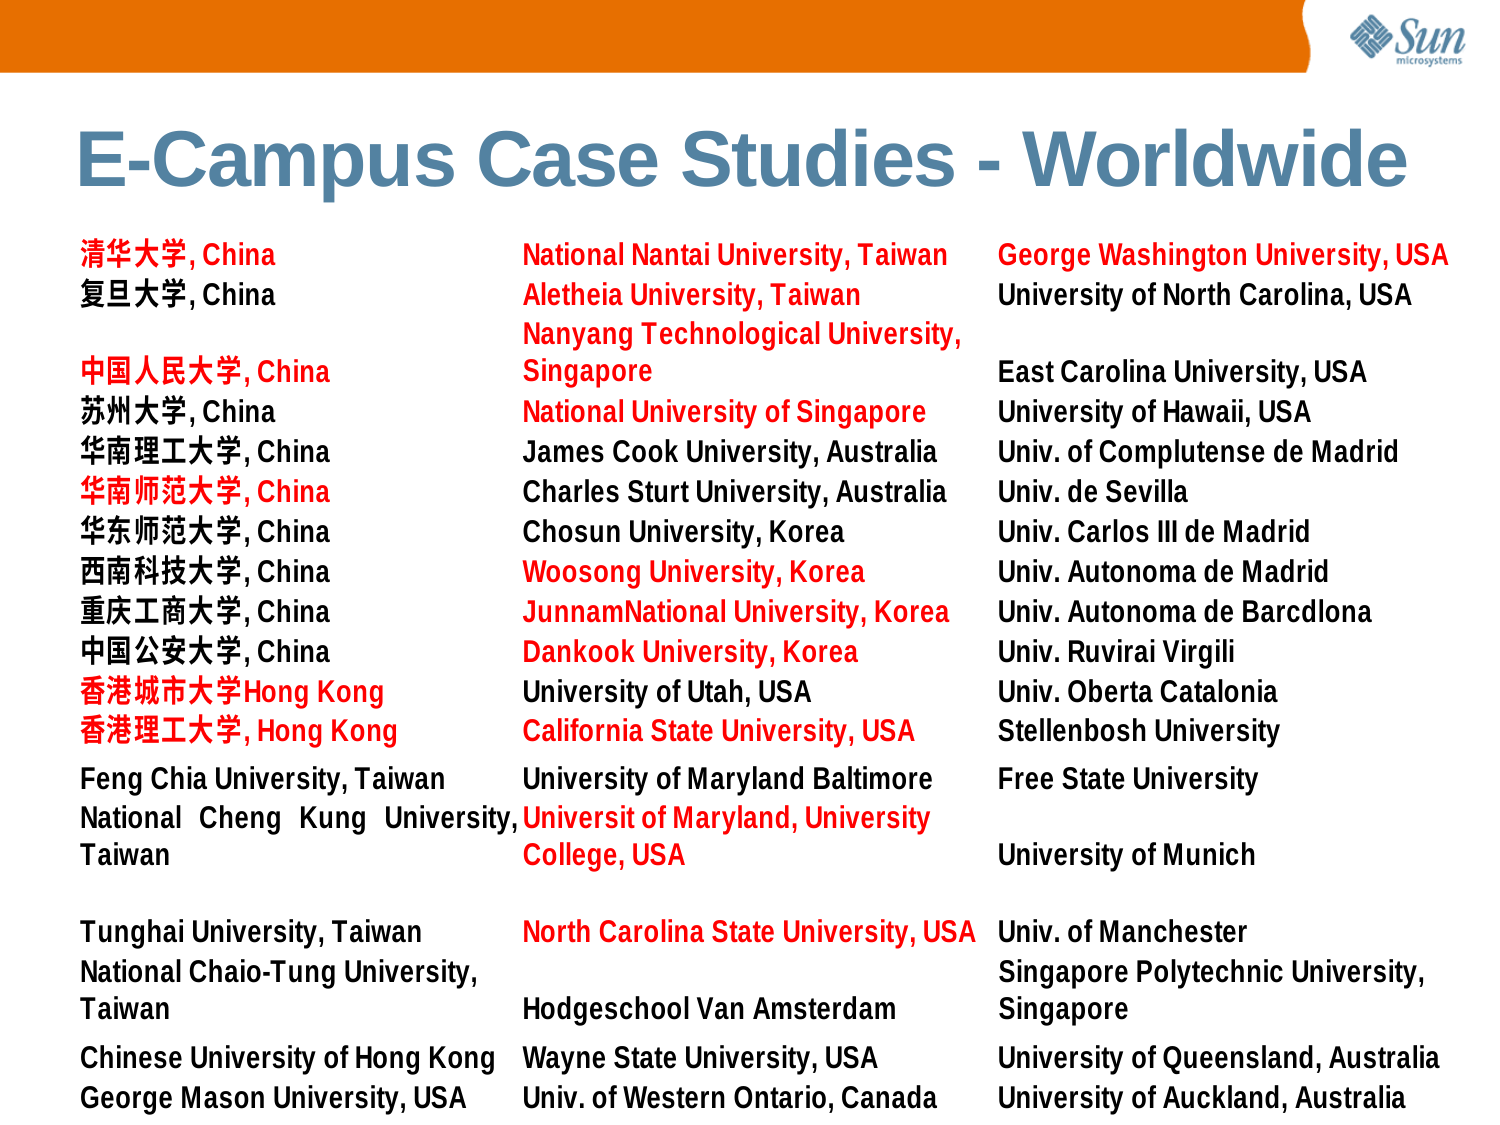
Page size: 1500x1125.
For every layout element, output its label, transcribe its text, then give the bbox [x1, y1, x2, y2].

title E-Campus Case Studies - Worldwide [75, 122, 1438, 228]
picture [0, 0, 1500, 75]
chart [78, 212, 1500, 1125]
